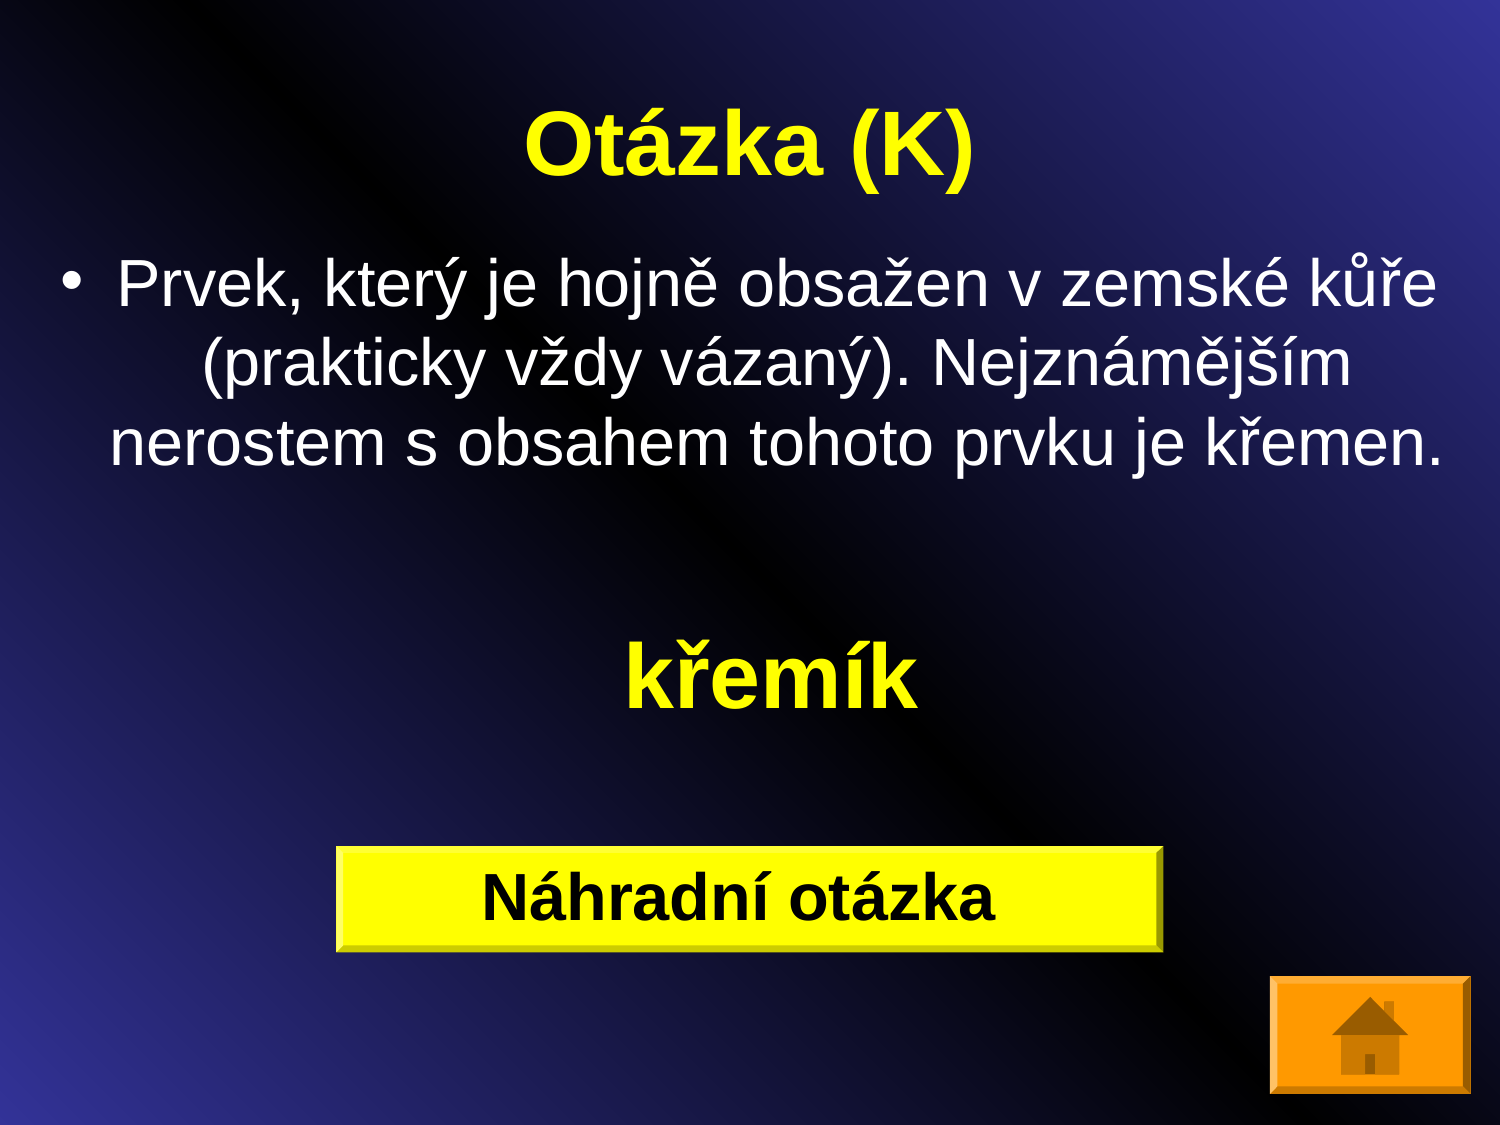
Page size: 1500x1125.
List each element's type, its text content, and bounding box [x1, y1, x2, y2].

text_box [1271, 976, 1471, 1094]
text_box Náhradní otázka [466, 846, 1022, 942]
text_box [337, 846, 1164, 953]
list Prvek, který je hojně obsažen v zemské kůře (prakticky vždy vázaný). Nejznámějším nerostem s obsahem tohoto prvku je křemen. [29, 231, 1471, 563]
title Otázka (K) [75, 45, 1426, 231]
text_box křemík [608, 609, 975, 736]
